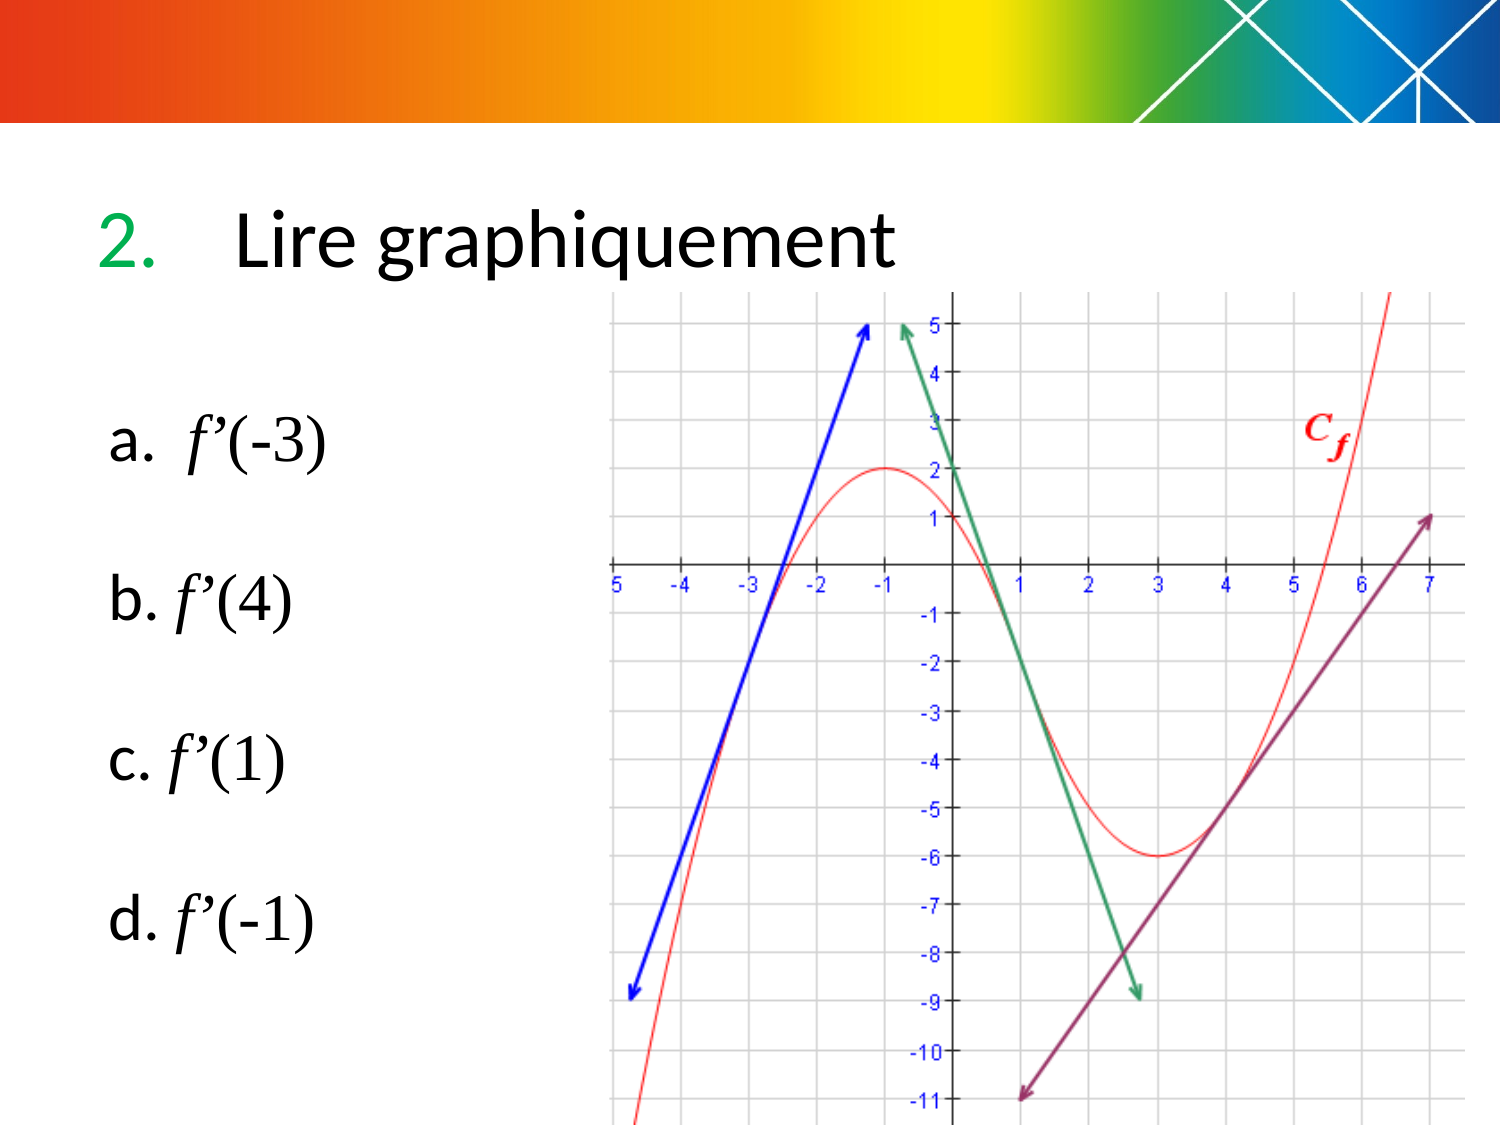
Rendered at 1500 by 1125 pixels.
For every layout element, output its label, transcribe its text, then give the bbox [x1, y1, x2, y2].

picture [609, 292, 1465, 1125]
picture [0, 0, 1359, 123]
text_box a. f’(-3) b. f’(4) c. f’(1) d. f’(-1) [93, 386, 609, 1042]
title Lire graphiquement [81, 163, 1500, 305]
picture [1340, 0, 1500, 123]
